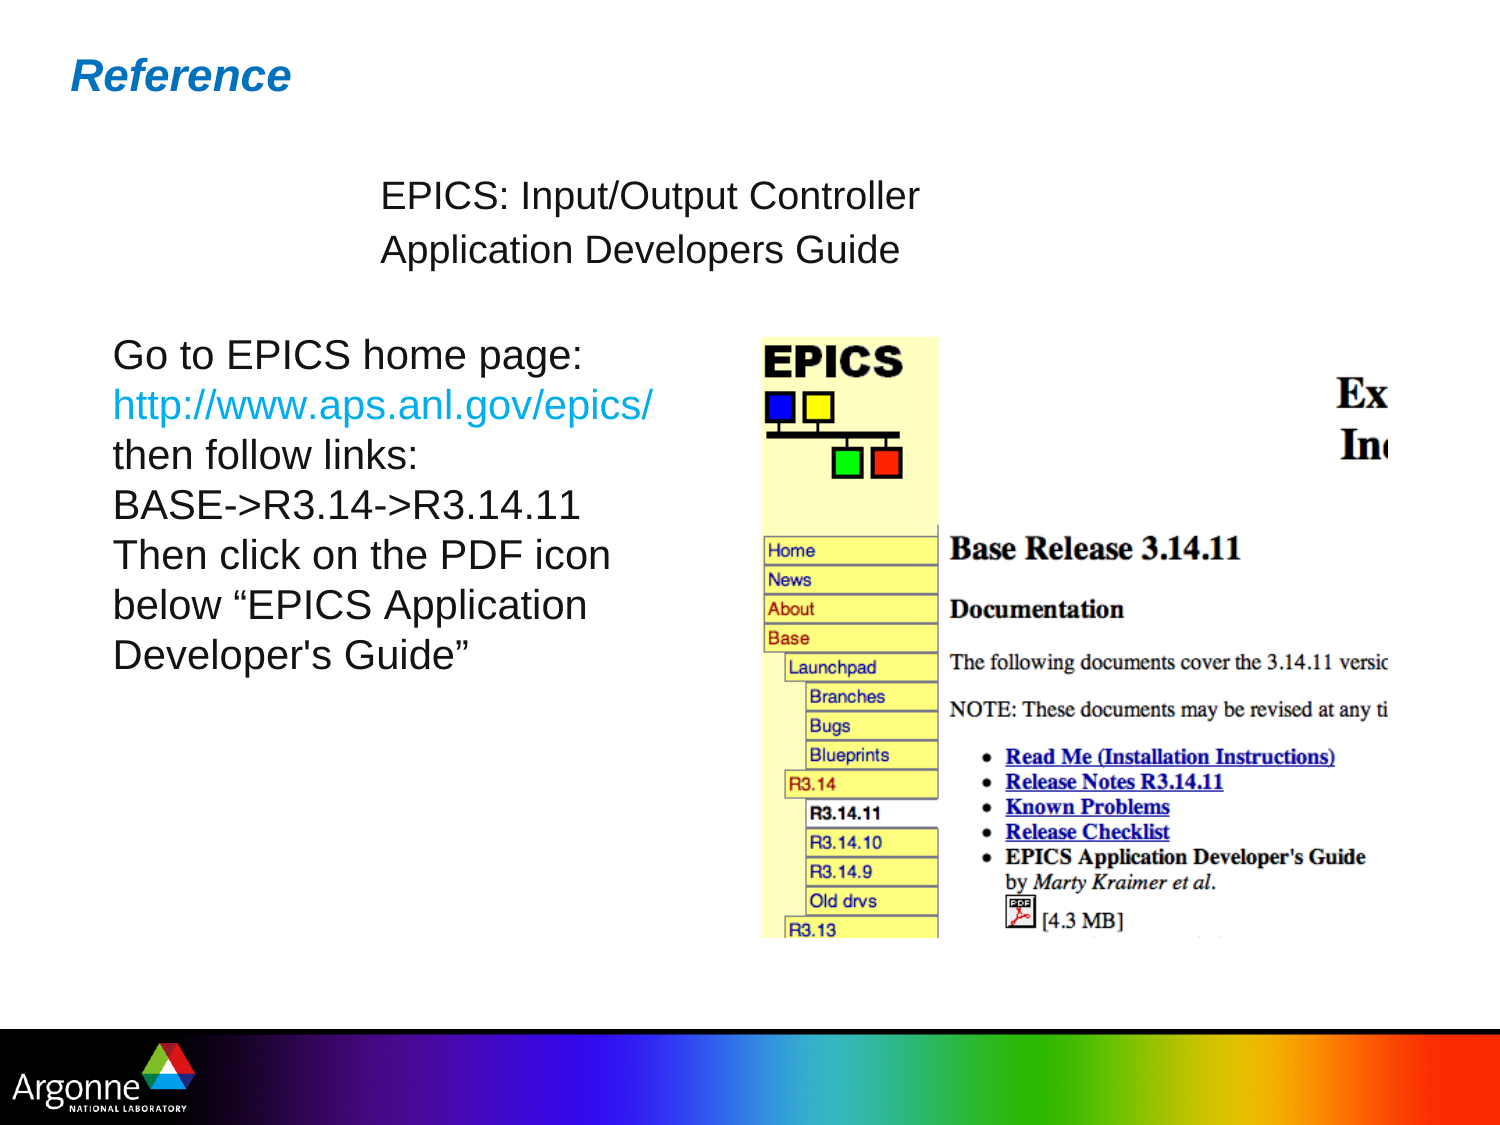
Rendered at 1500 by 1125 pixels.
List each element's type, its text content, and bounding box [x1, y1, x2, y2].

list EPICS: Input/Output Controller Application Developers Guide [337, 166, 1132, 291]
picture [0, 1029, 1500, 1125]
text_box Go to EPICS home page: http://www.aps.anl.gov/epics/ then follow links: BASE->R3.14->R3.14.11 Then click on the PDF icon below “EPICS Application Developer's Guide” [97, 319, 683, 686]
title Reference [55, 54, 1361, 112]
picture [761, 333, 1388, 938]
